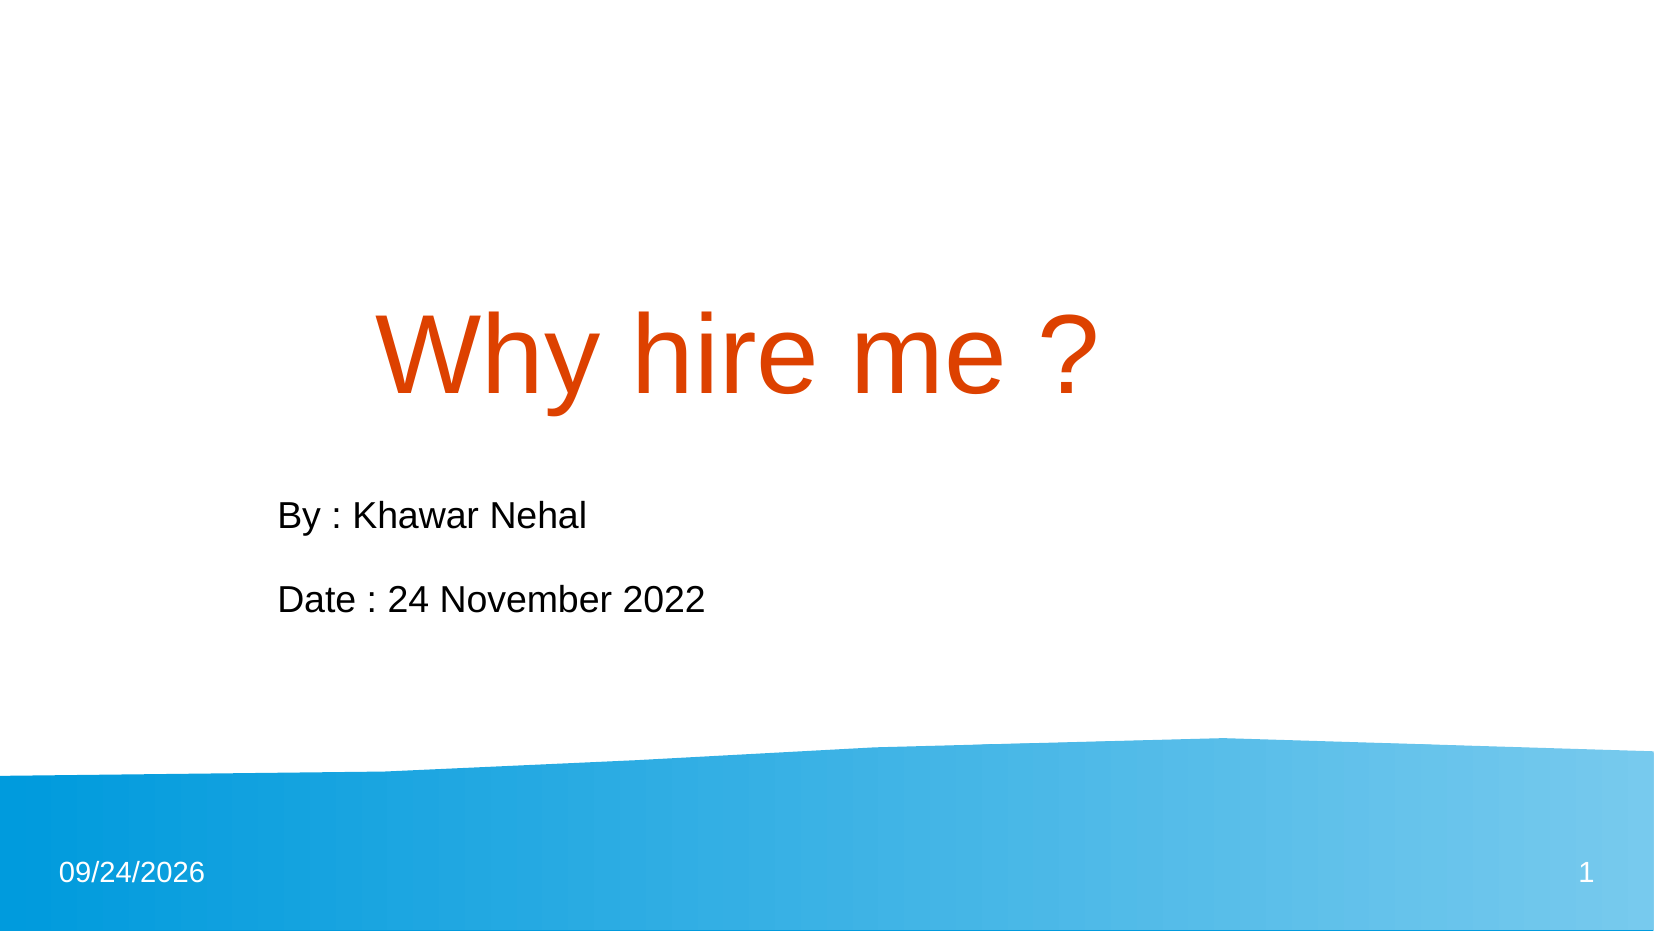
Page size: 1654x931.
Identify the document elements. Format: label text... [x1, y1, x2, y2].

title Why hire me ? [0, 265, 1477, 443]
text_box By : Khawar Nehal Date : 24 November 2022 [262, 487, 1276, 629]
